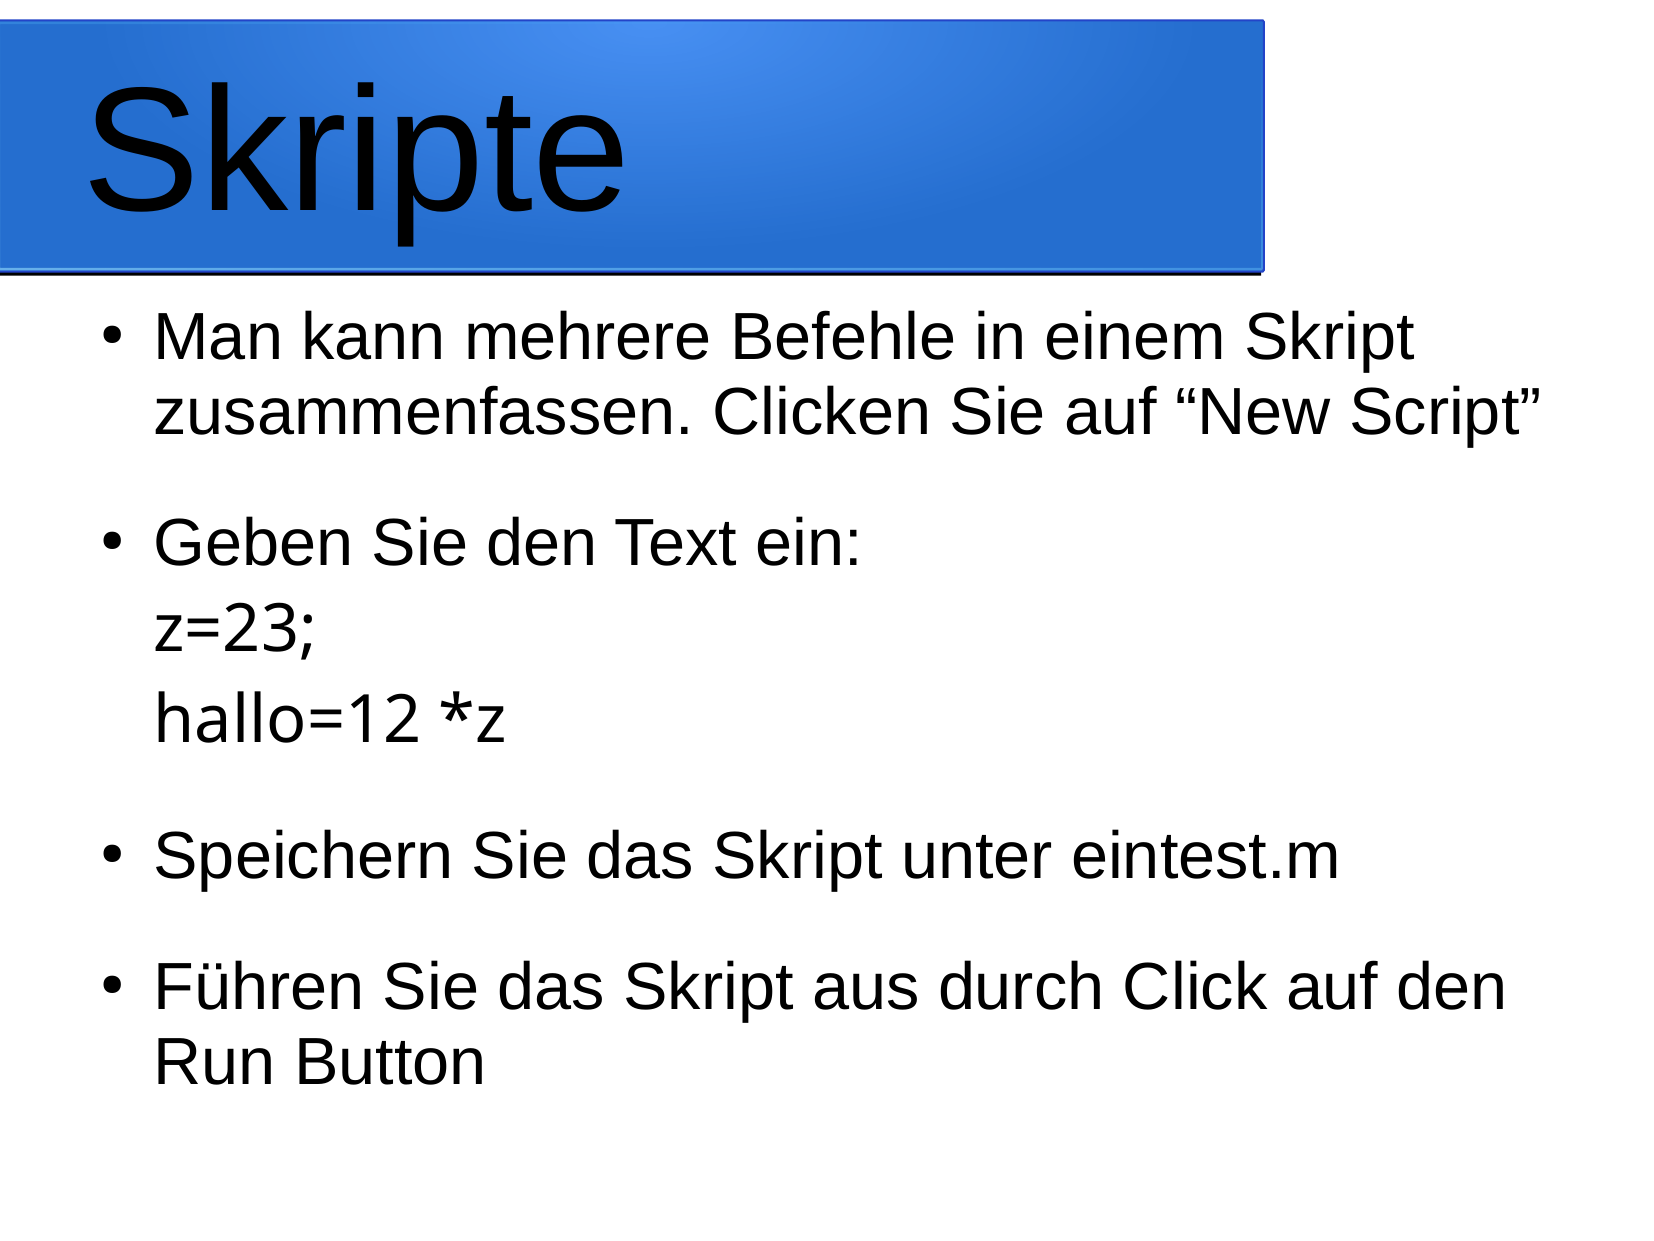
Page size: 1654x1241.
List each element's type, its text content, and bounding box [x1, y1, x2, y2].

title Skripte [82, 47, 1235, 252]
list Man kann mehrere Befehle in einem Skript zusammenfassen. Clicken Sie auf “New Script” Geben Sie den Text ein: z=23; hallo=12 *z Speichern Sie das Skript unter eintest.m Führen Sie das Skript aus durch Click auf den Run Button [82, 299, 1571, 1171]
